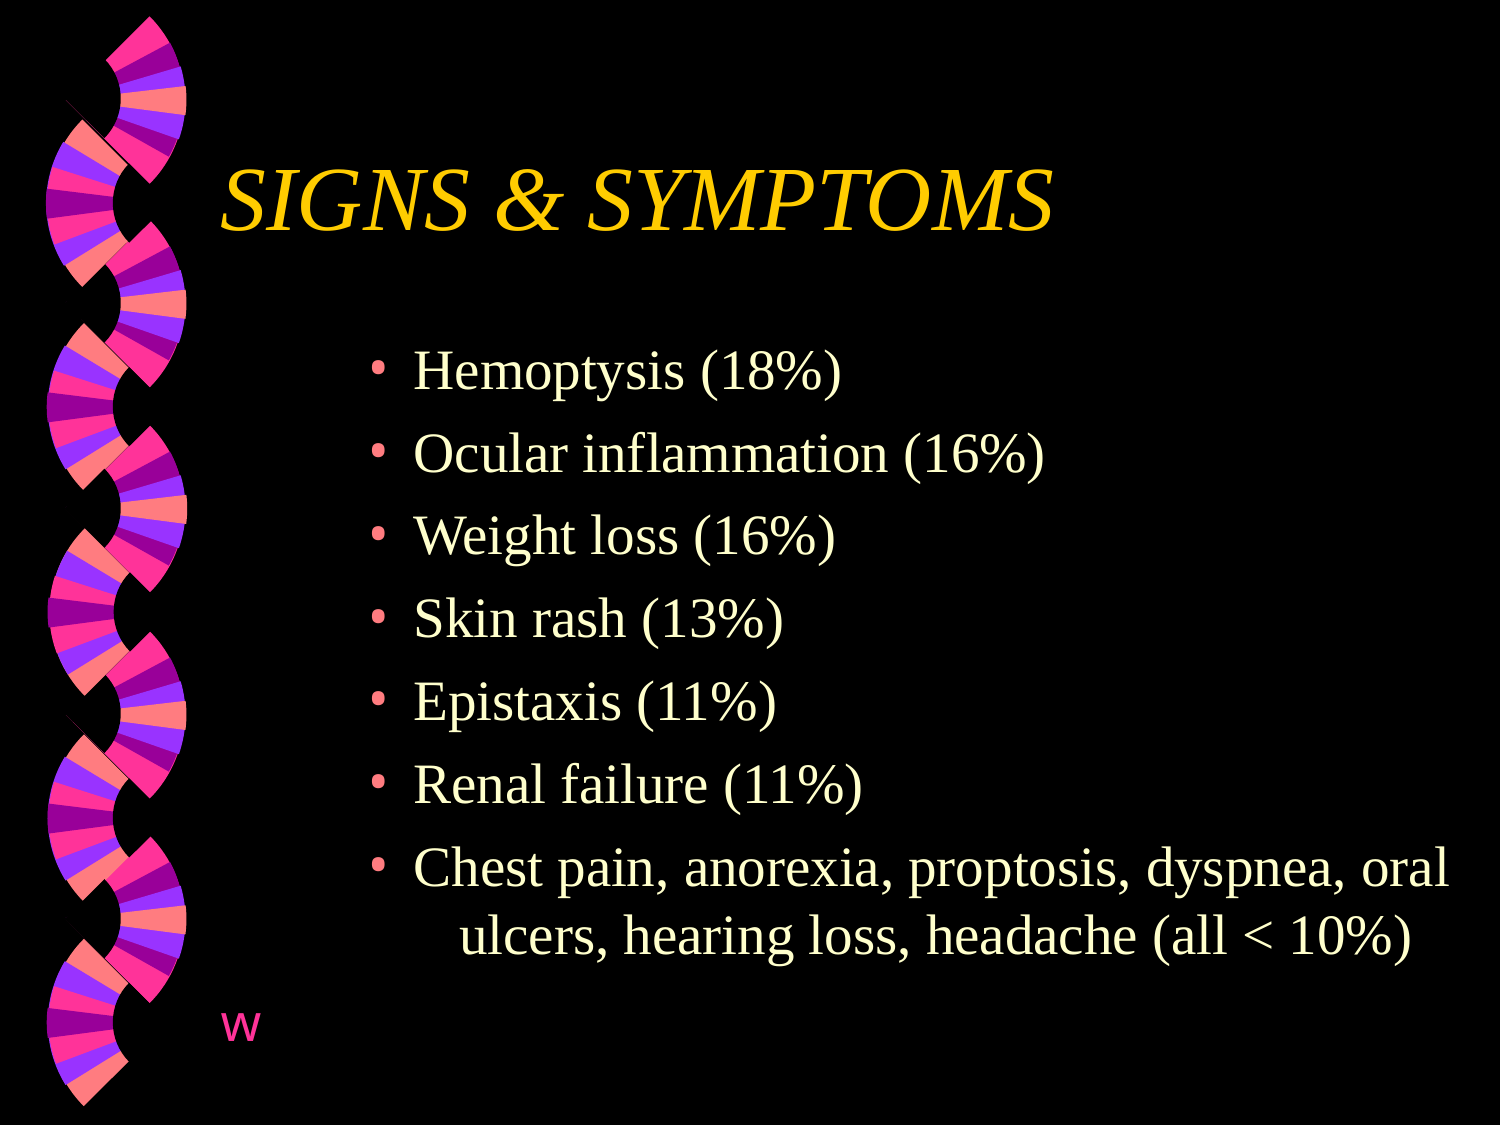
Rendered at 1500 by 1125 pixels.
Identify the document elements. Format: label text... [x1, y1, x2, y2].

title SIGNS & SYMPTOMS [205, 99, 1481, 288]
list Hemoptysis (18%) Ocular inflammation (16%) Weight loss (16%) Skin rash (13%) Epistaxis (11%) Renal failure (11%) Chest pain, anorexia, proptosis, dyspnea, oral ulcers, hearing loss, headache (all < 10%) [205, 324, 1481, 1000]
